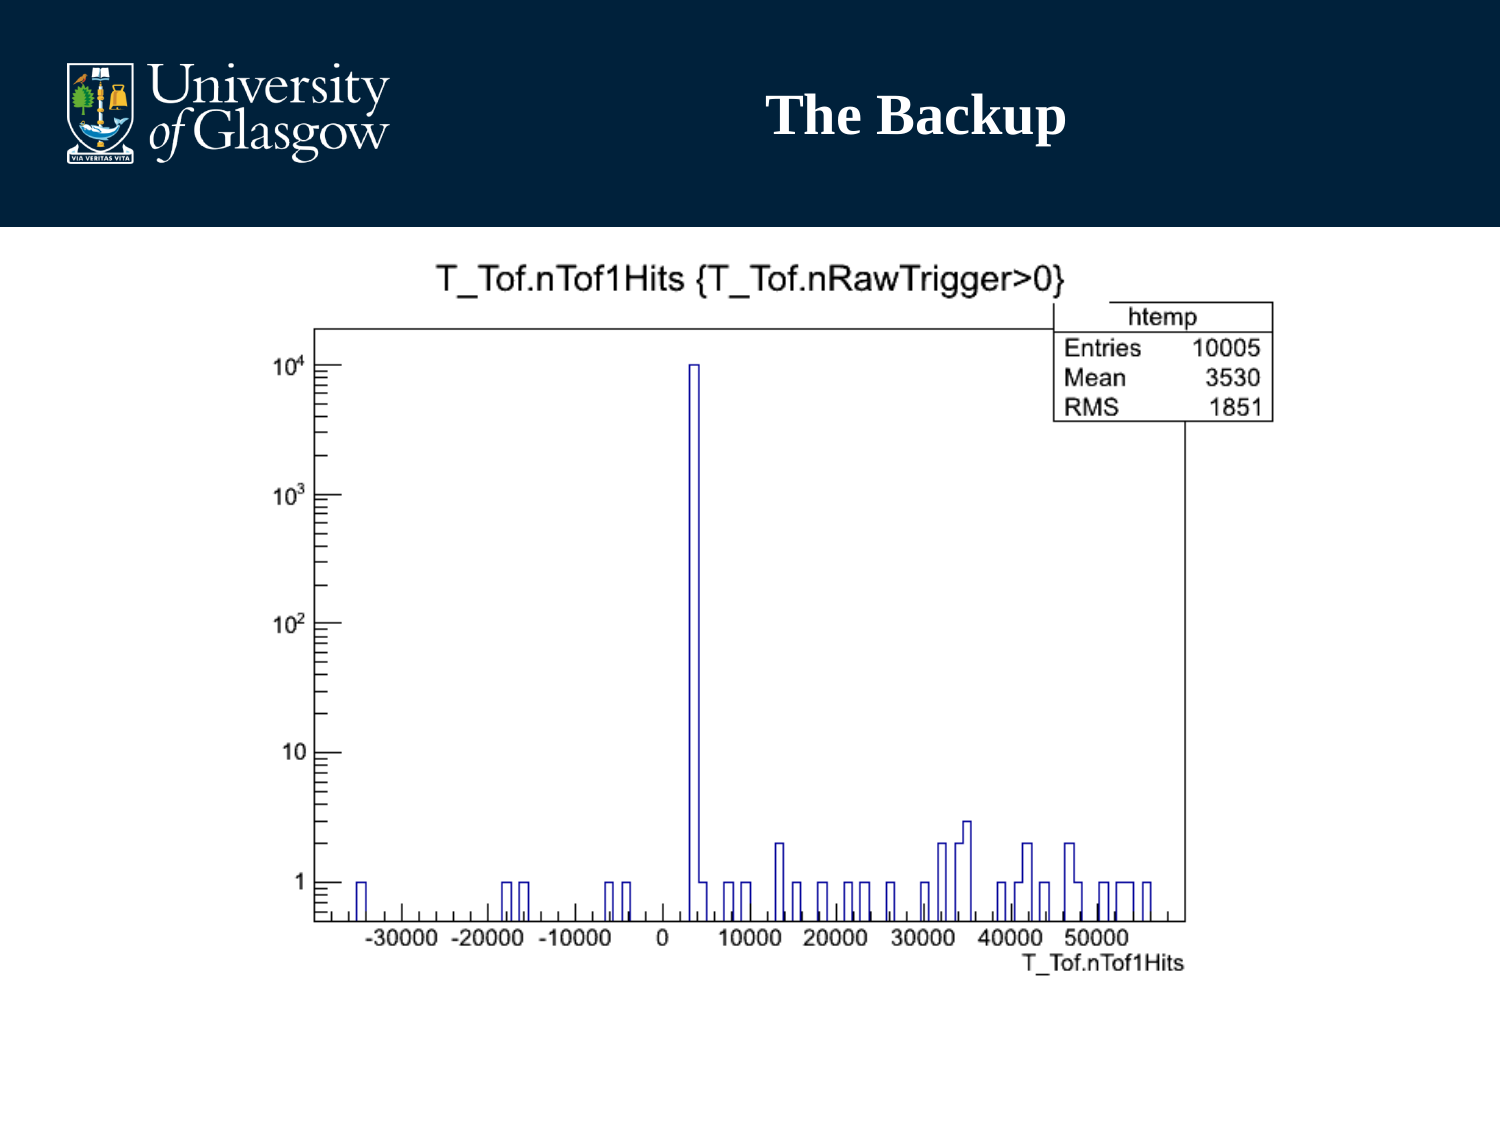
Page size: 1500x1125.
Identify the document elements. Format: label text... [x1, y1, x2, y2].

picture [206, 255, 1294, 996]
title The Backup [750, 54, 1464, 168]
